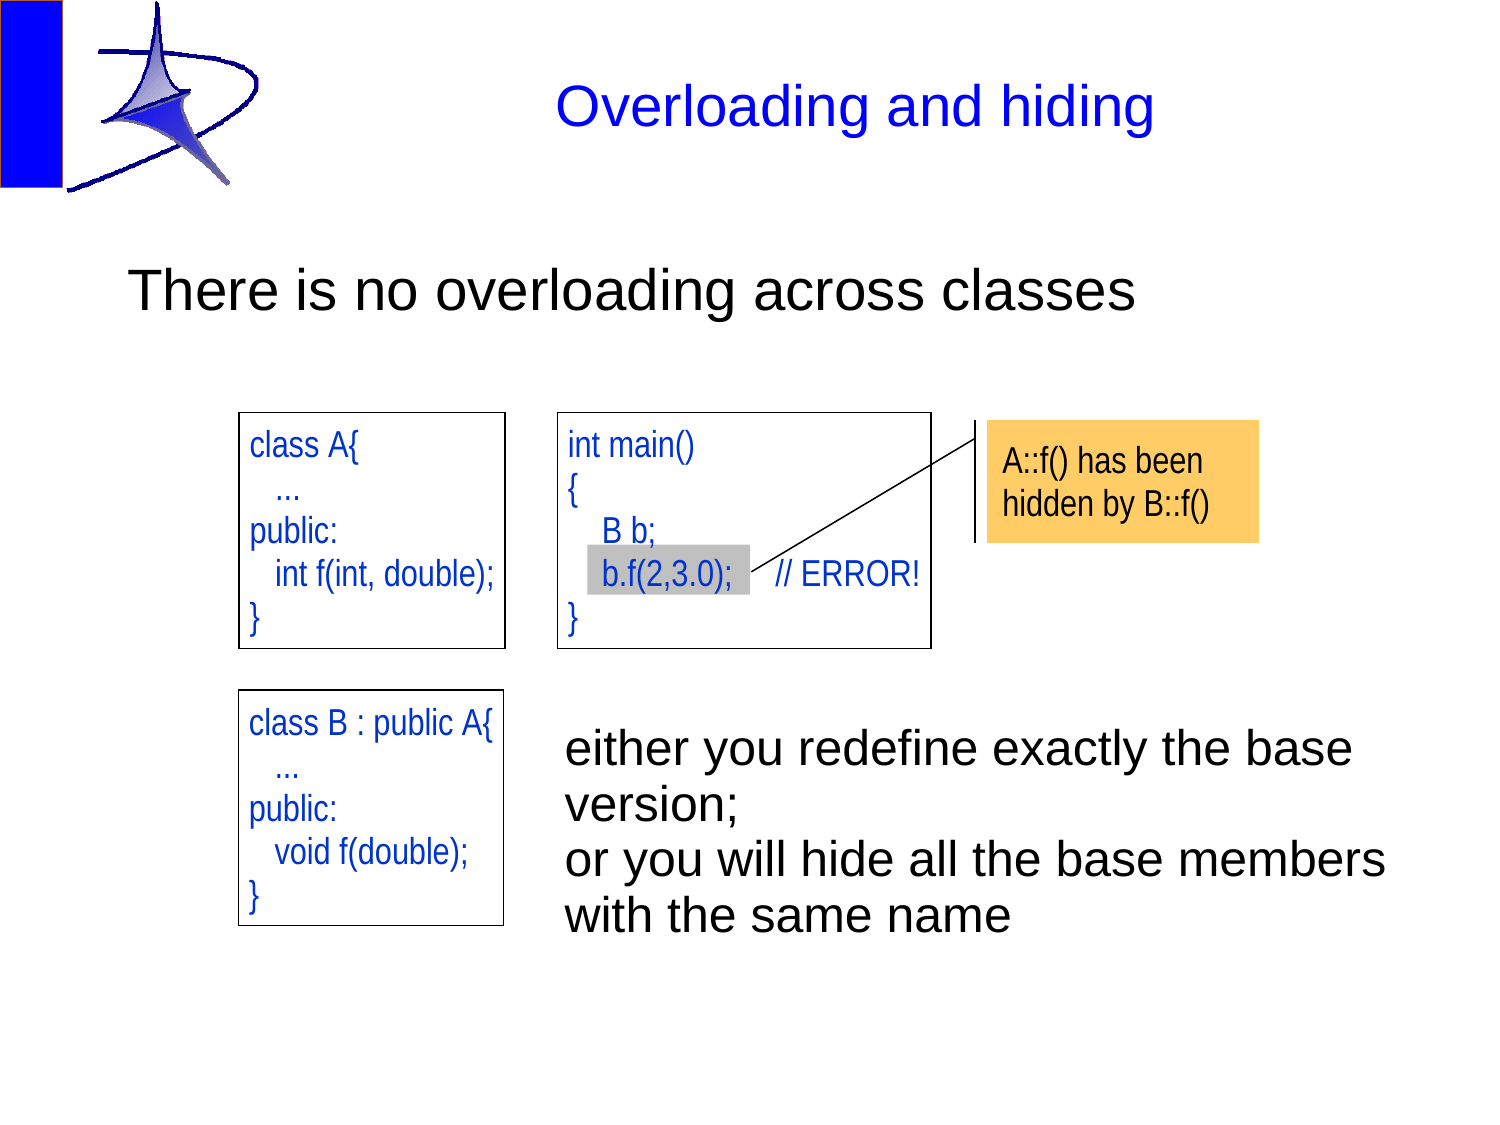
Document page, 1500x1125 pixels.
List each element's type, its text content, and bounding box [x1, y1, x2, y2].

title Overloading and hiding [262, 24, 1450, 188]
text_box int main() { B b; b.f(2,3.0); // ERROR! } [557, 412, 932, 649]
text_box either you redefine exactly the base version; or you will hide all the base members with the same name [549, 712, 1425, 1026]
picture [62, 0, 263, 197]
text_box class A{ ... public: int f(int, double); } [239, 412, 505, 649]
list There is no overloading across classes [112, 249, 1450, 403]
text_box class B : public A{ ... public: void f(double); } [238, 689, 504, 926]
text_box A::f() has been hidden by B::f() [987, 420, 1259, 543]
